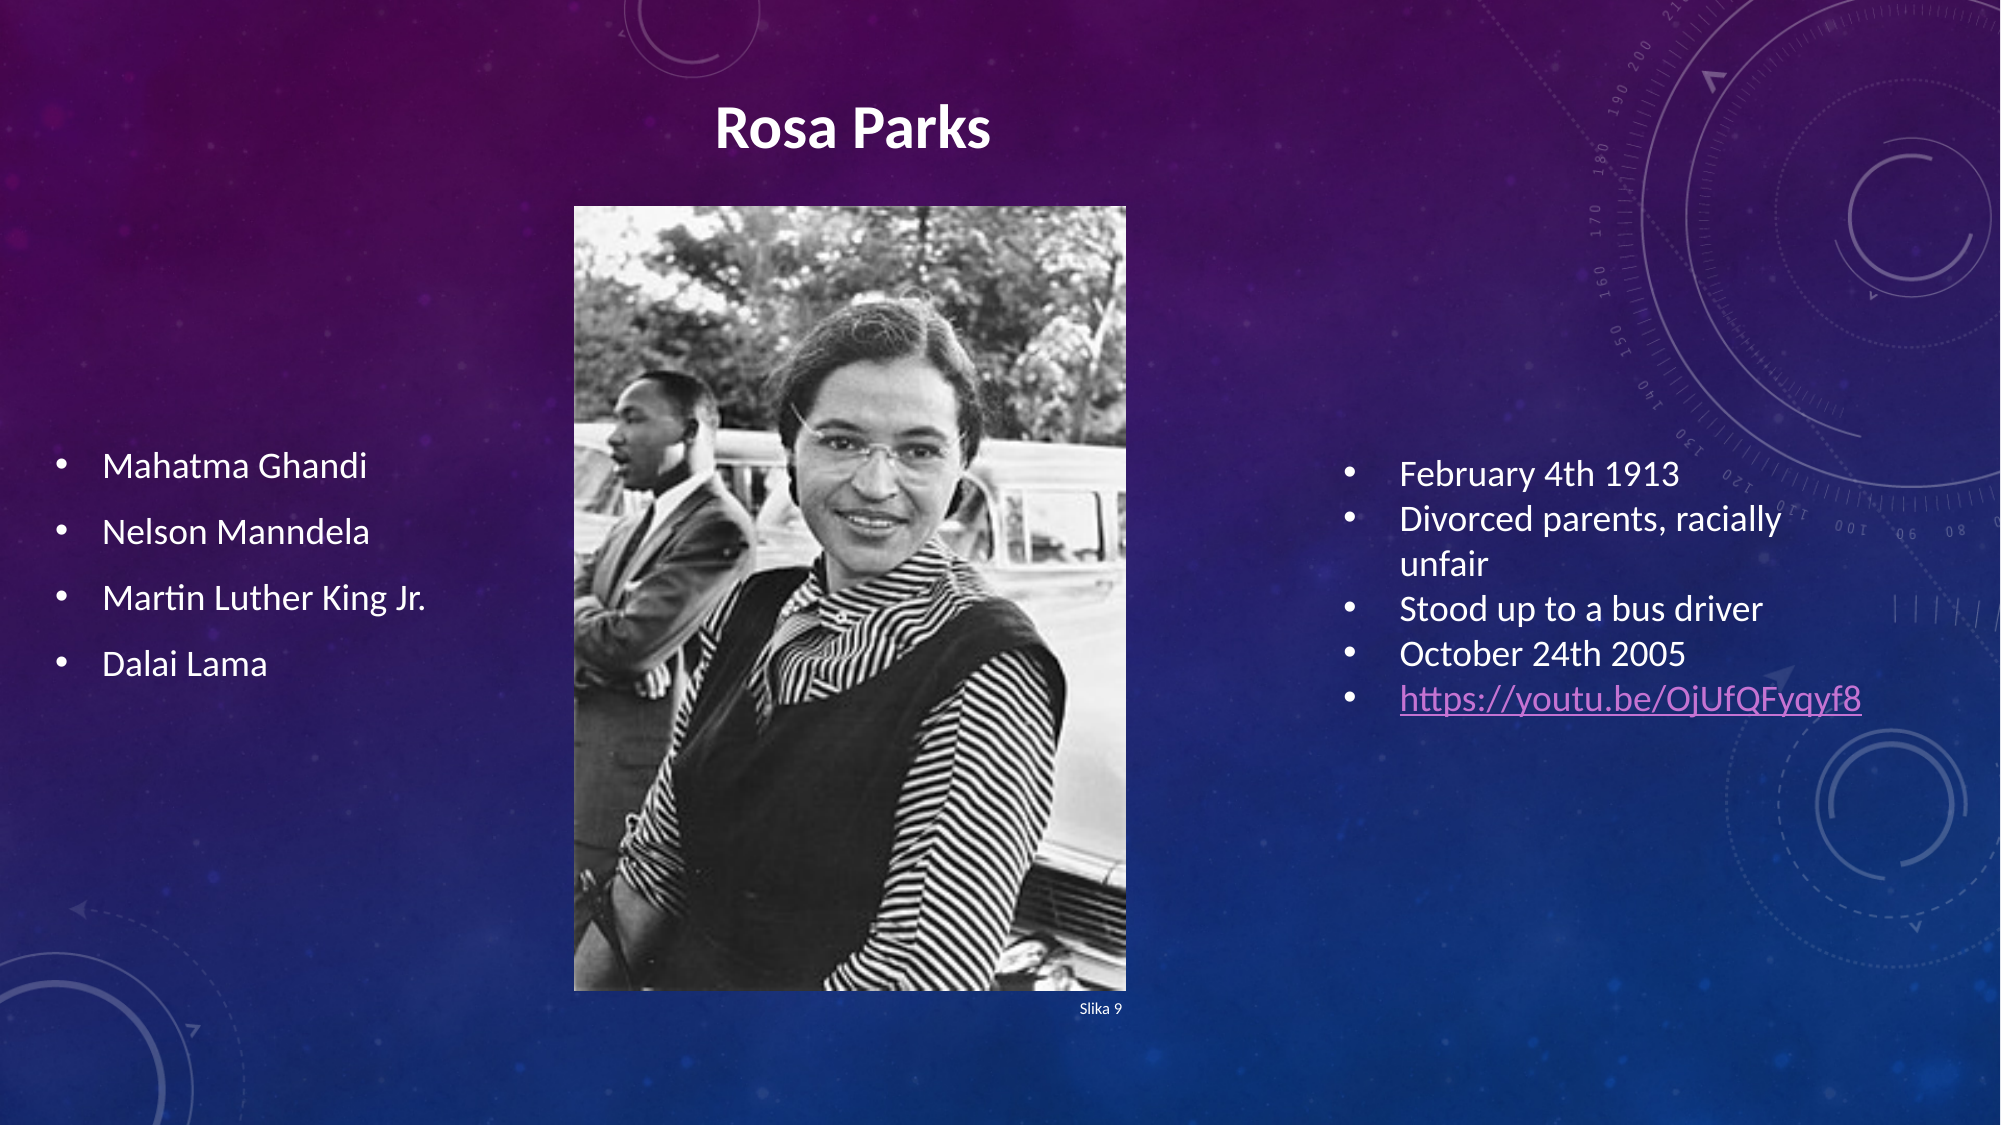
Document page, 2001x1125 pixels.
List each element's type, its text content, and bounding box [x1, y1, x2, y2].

picture [0, 0, 2001, 1125]
text_box Rosa Parks [699, 78, 1126, 169]
text_box February 4th 1913 Divorced parents, racially unfair Stood up to a bus driver October 24th 2005 https://youtu.be/OjUfQFyqyf8 [1328, 441, 1880, 772]
text_box Slika 9 [1064, 990, 1365, 1026]
list Mahatma Ghandi Nelson Manndela Martin Luther King Jr. Dalai Lama [40, 263, 556, 862]
